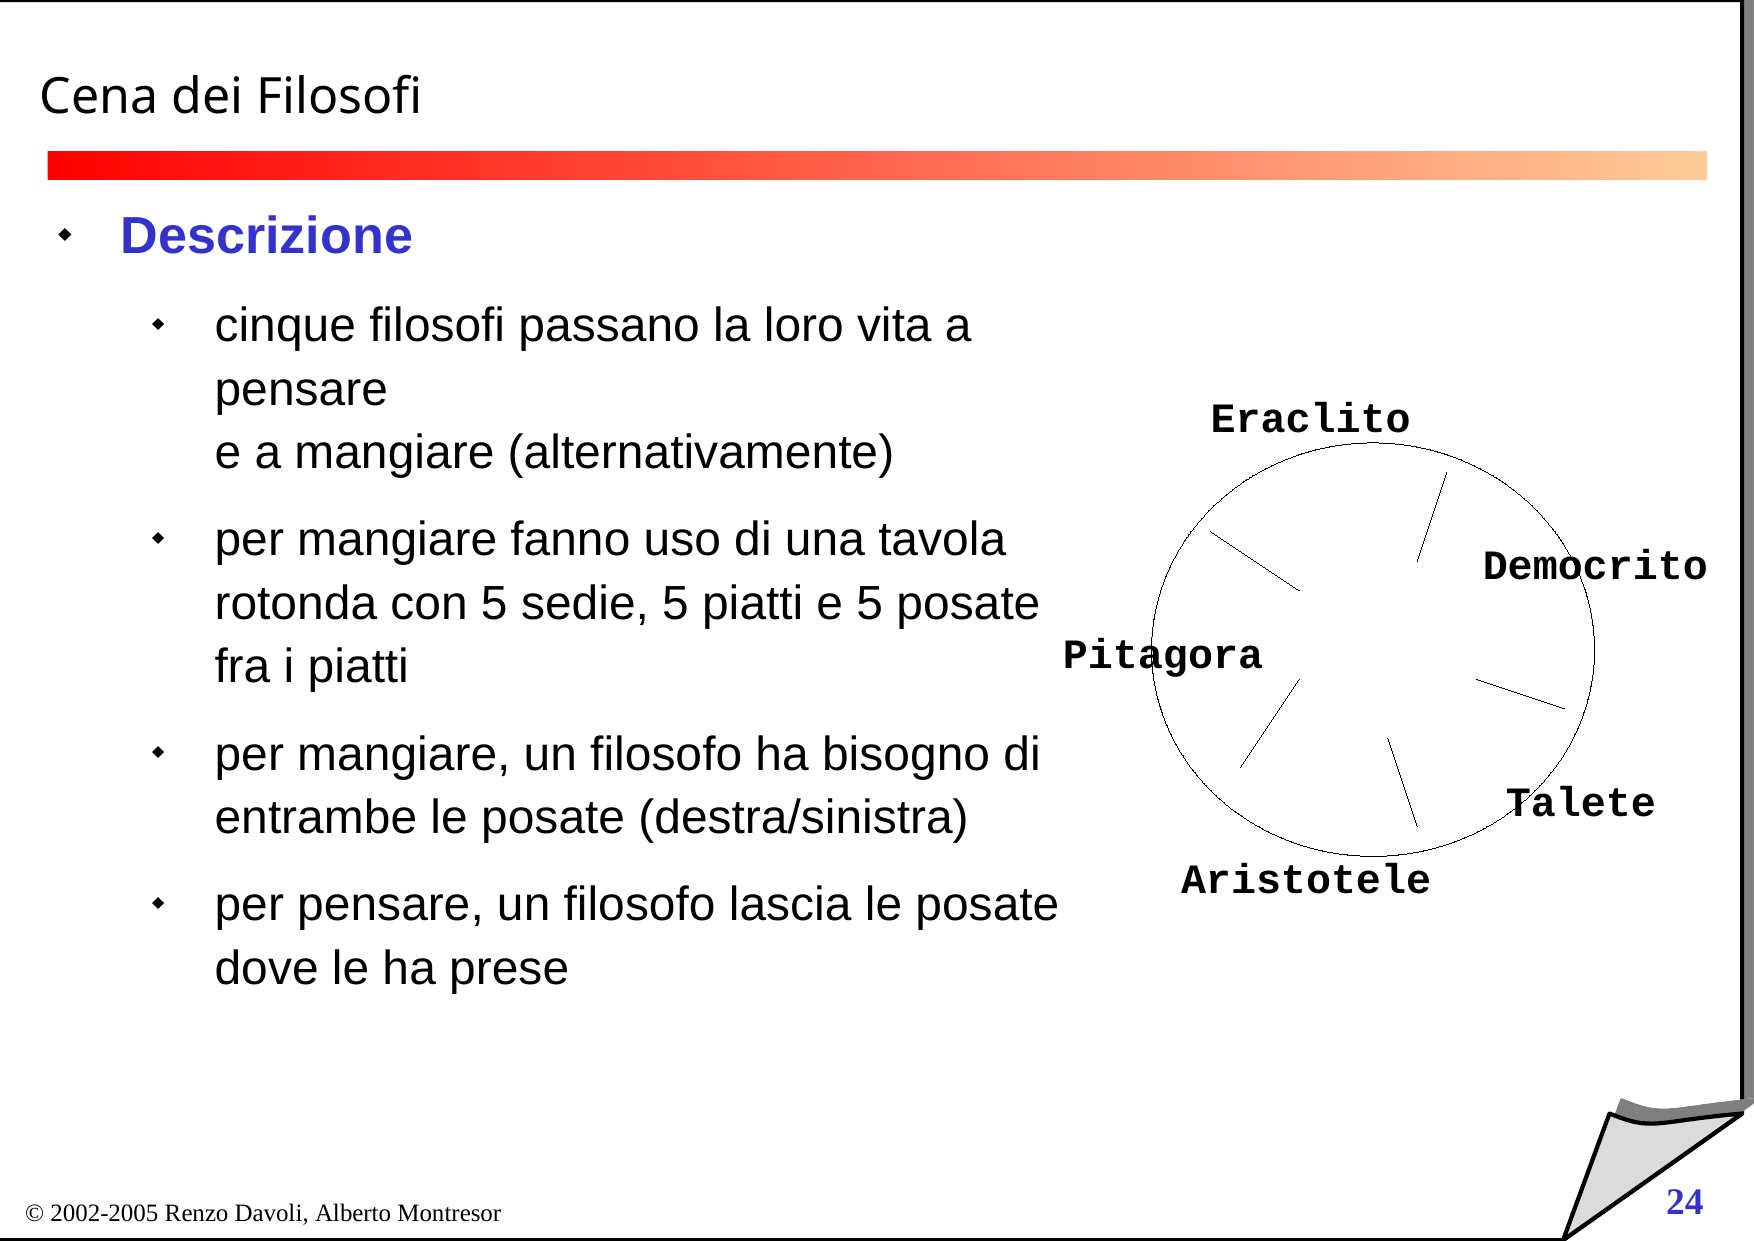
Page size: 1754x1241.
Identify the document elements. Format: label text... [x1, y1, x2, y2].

text_box Talete [1505, 778, 1660, 827]
title Cena dei Filosofi [39, 49, 1713, 144]
text_box Eraclito [1210, 395, 1415, 443]
text_box Democrito [1482, 542, 1713, 591]
text_box Aristotele [1181, 856, 1437, 905]
list Descrizione cinque filosofi passano la loro vita a pensare e a mangiare (alternativamente) per mangiare fanno uso di una tavola rotonda con 5 sedie, 5 piatti e 5 posate fra i piatti per mangiare, un filosofo ha bisogno di entrambe le posate (destra/sinistra) per pensare, un filosofo lascia le posate dove le ha prese [58, 206, 1063, 995]
text_box Pitagora [1062, 631, 1268, 680]
